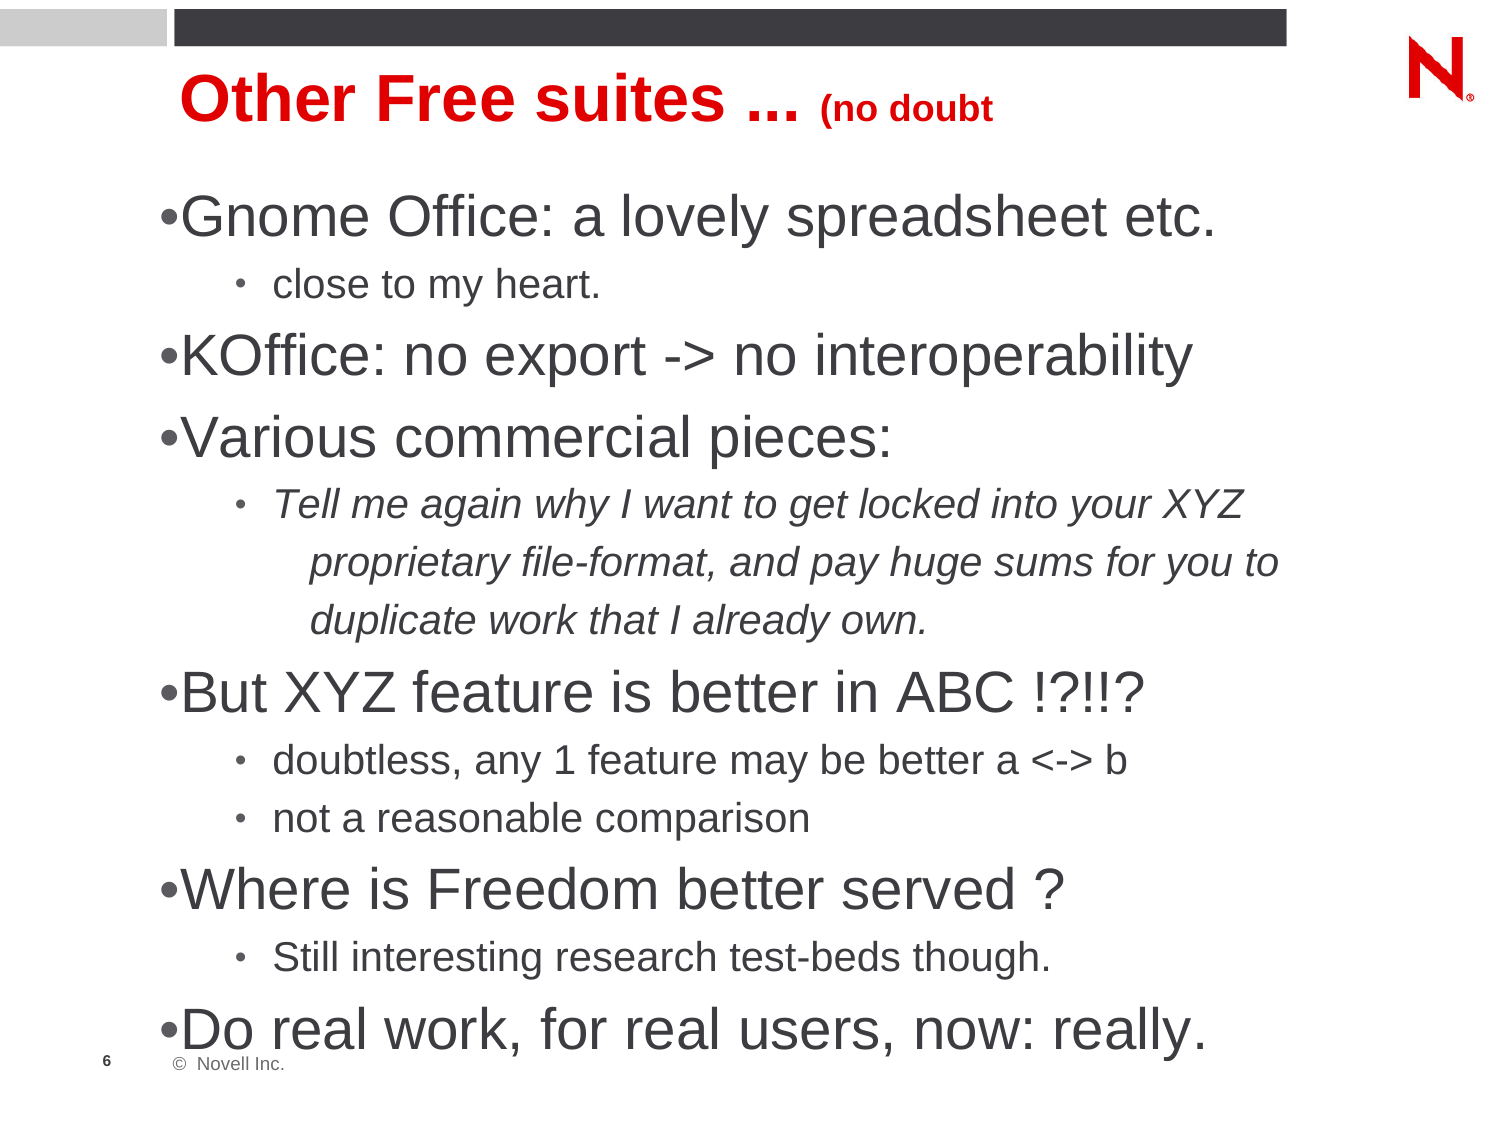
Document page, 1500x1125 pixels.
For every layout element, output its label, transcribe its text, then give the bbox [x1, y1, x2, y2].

picture [1404, 32, 1477, 105]
title Other Free suites ... (no doubt [179, 52, 1312, 147]
list Gnome Office: a lovely spreadsheet etc. close to my heart. KOffice: no export -> no interoperability Various commercial pieces: Tell me again why I want to get locked into your XYZ proprietary file-format, and pay huge sums for you to duplicate work that I already own. But XYZ feature is better in ABC !?!!? doubtless, any 1 feature may be better a <-> b not a reasonable comparison Where is Freedom better served ? Still interesting research test-beds though. Do real work, for real users, now: really. [159, 167, 1432, 1050]
